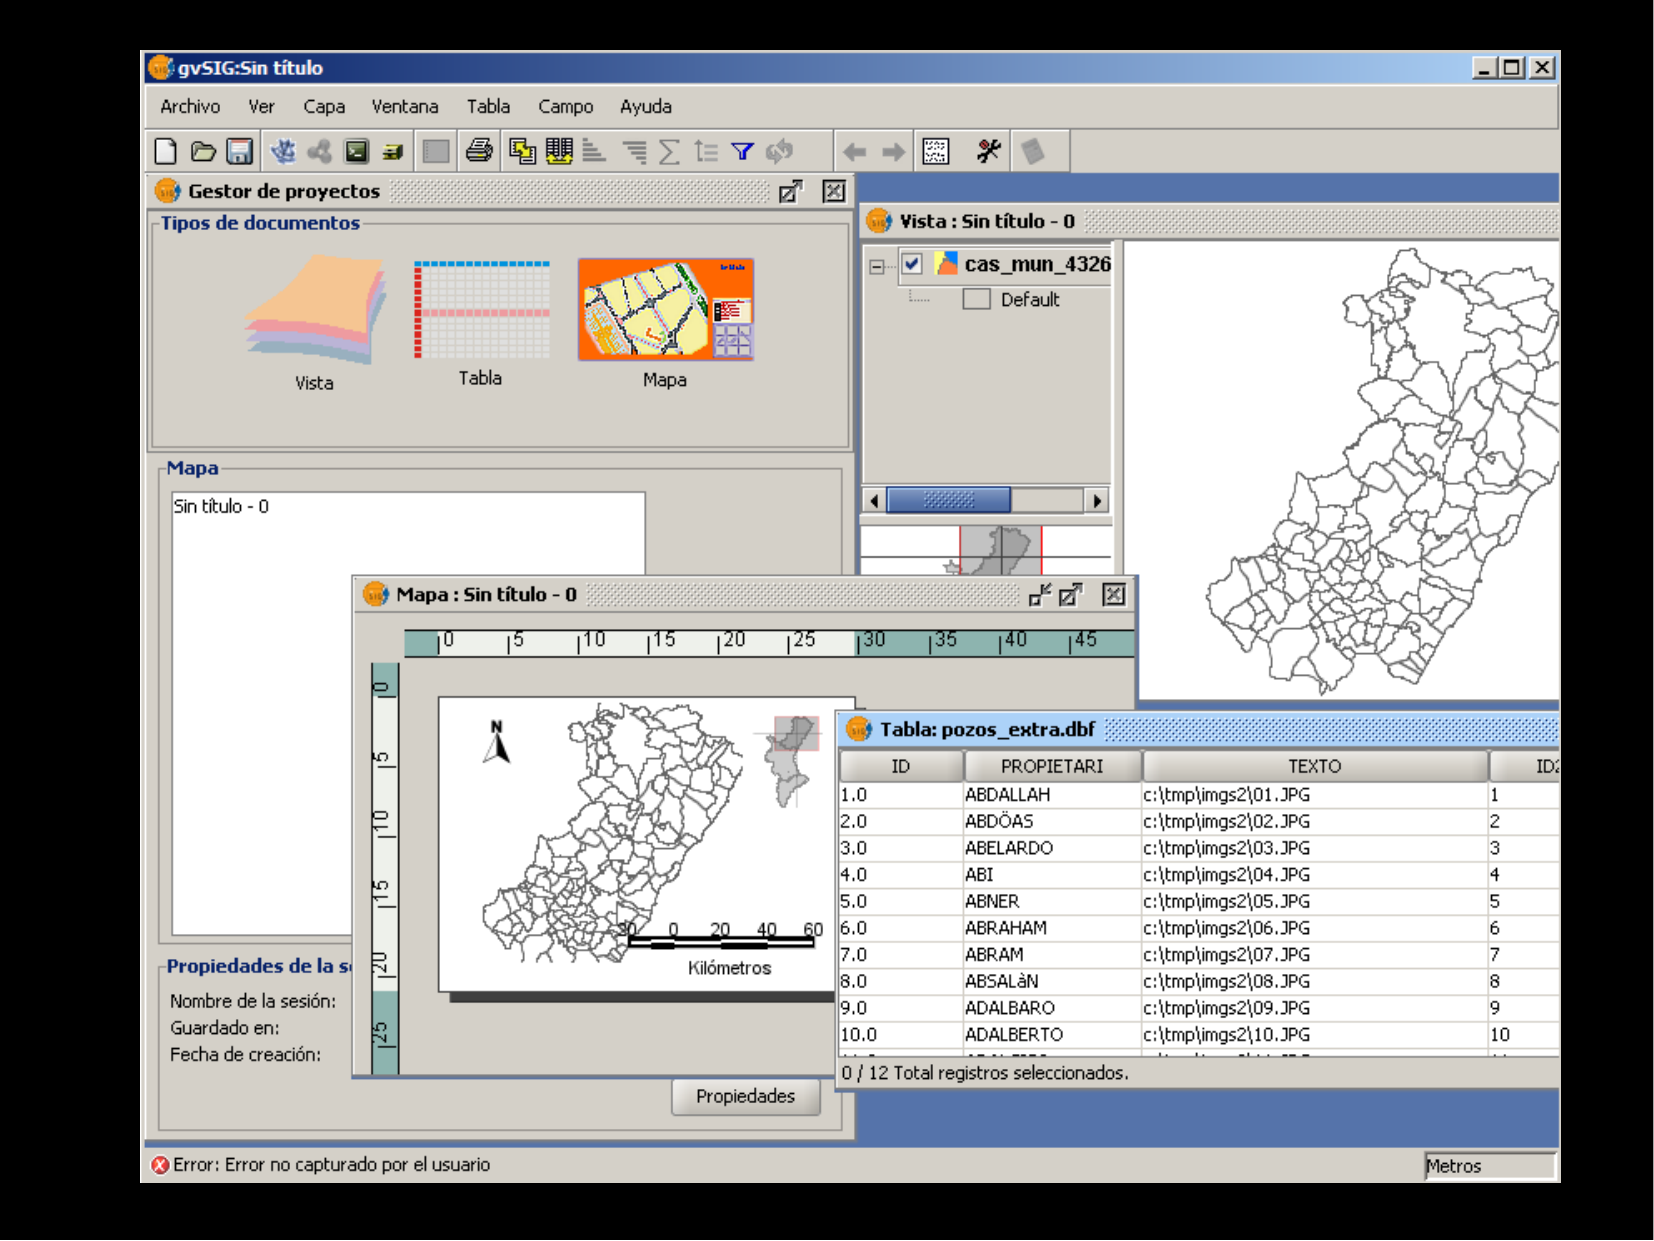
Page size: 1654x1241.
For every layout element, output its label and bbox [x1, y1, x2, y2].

picture [140, 50, 1561, 1183]
